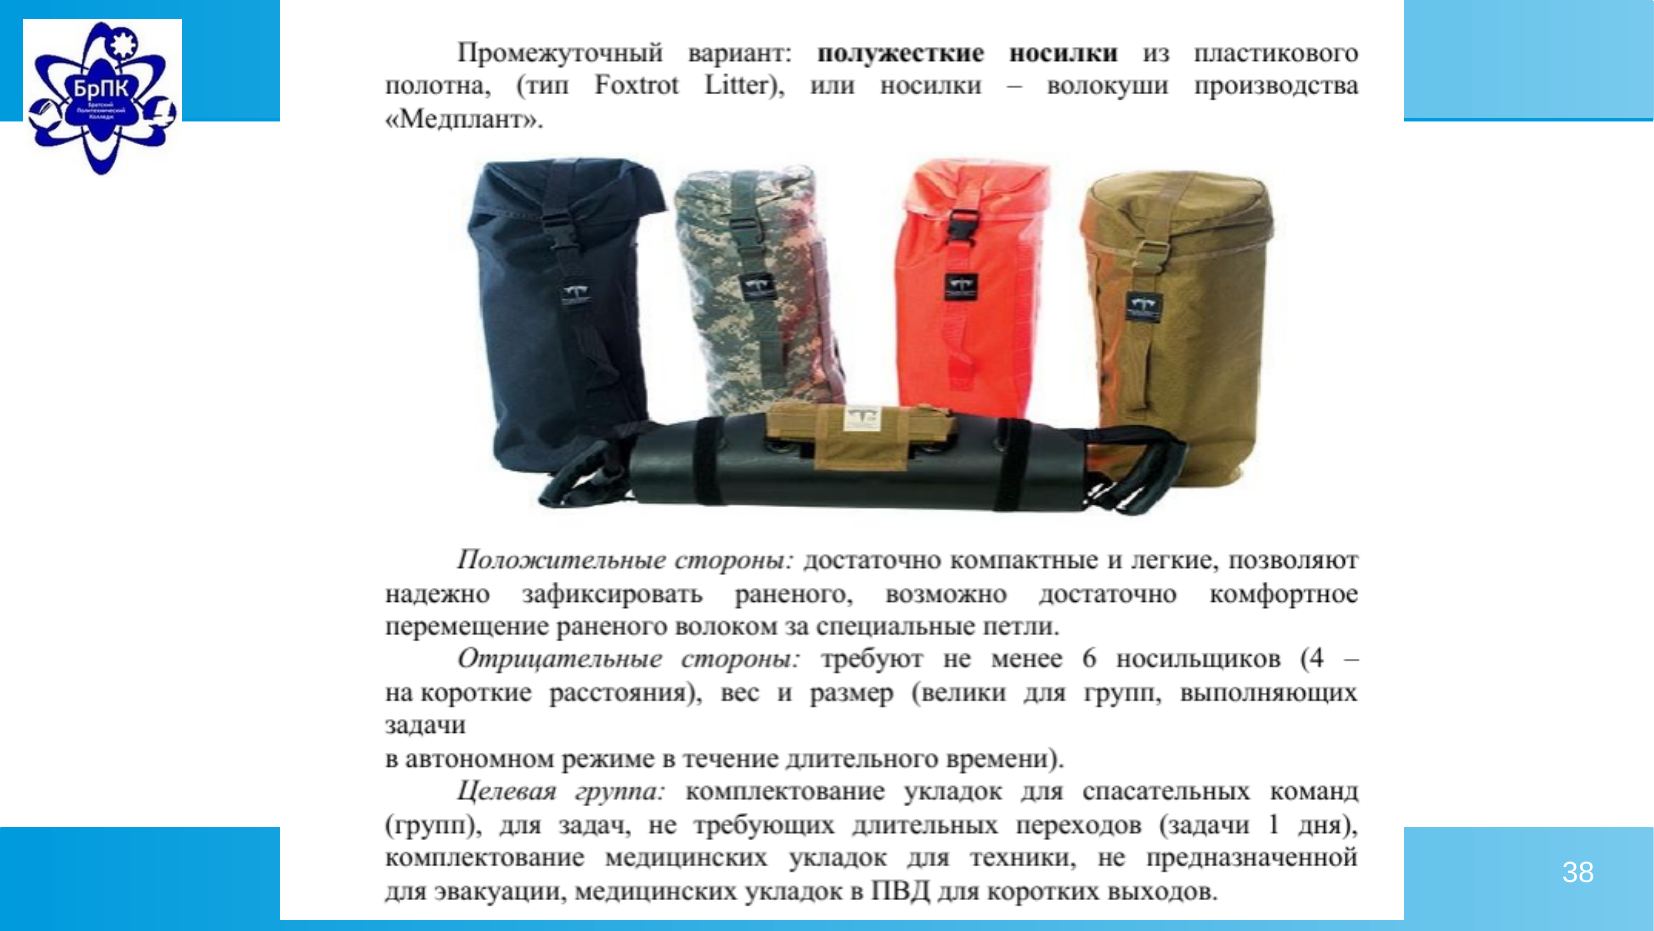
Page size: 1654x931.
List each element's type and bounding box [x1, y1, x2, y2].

picture [23, 20, 182, 178]
picture [280, 0, 1404, 920]
